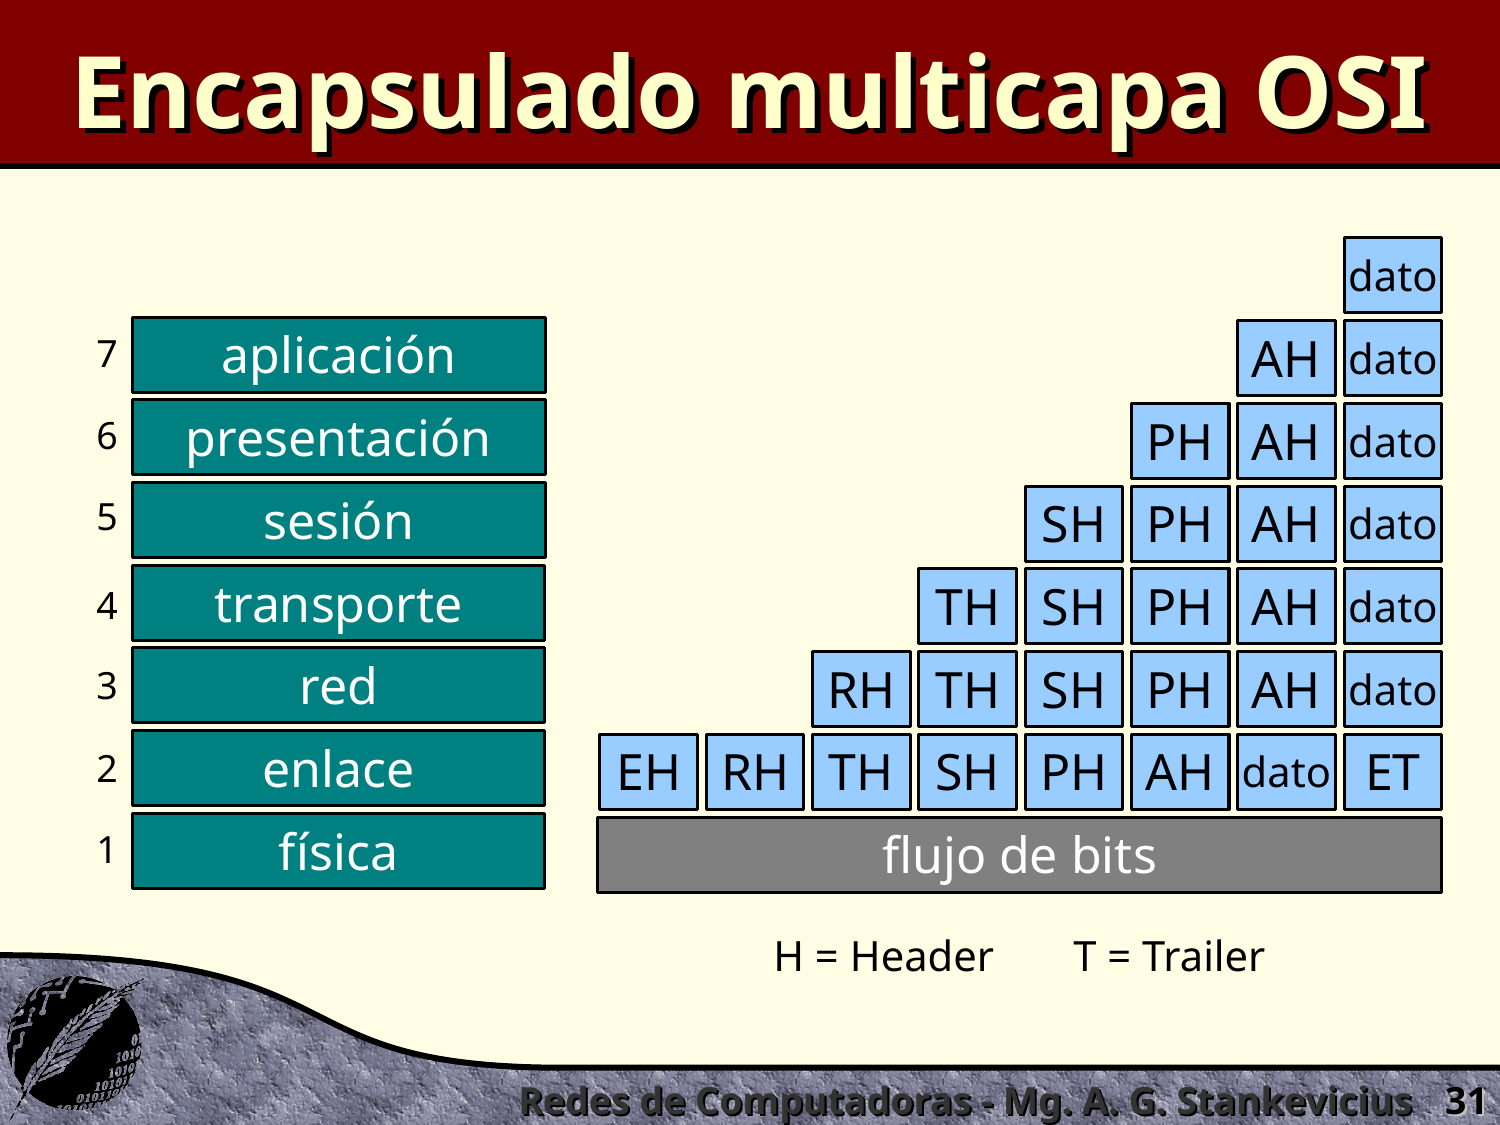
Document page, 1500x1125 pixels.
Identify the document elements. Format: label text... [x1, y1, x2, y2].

text_box flujo de bits [597, 817, 1442, 893]
picture [1047, 1100, 1054, 1110]
text_box SH [918, 734, 1017, 810]
text_box red [132, 647, 545, 723]
text_box 7 [81, 322, 132, 383]
text_box 5 [81, 485, 132, 547]
text_box 1 [81, 818, 132, 879]
text_box dato [1344, 651, 1442, 727]
text_box SH [1025, 486, 1123, 562]
text_box AH [1237, 568, 1336, 644]
text_box dato [1344, 320, 1442, 396]
text_box 3 [81, 654, 132, 716]
text_box AH [1237, 320, 1336, 396]
text_box aplicación [132, 317, 546, 393]
text_box 4 [81, 574, 132, 635]
text_box física [132, 813, 545, 889]
text_box AH [1237, 651, 1336, 727]
text_box PH [1025, 734, 1123, 810]
text_box PH [1131, 403, 1229, 479]
text_box AH [1237, 403, 1336, 479]
text_box PH [1131, 486, 1229, 562]
text_box sesión [132, 482, 546, 558]
text_box EH [599, 734, 698, 810]
text_box TH [918, 568, 1017, 644]
picture [790, 1100, 795, 1110]
text_box PH [1131, 651, 1229, 727]
text_box TH [812, 734, 911, 810]
text_box PH [1131, 568, 1229, 644]
text_box ET [1344, 734, 1442, 810]
text_box dato [1344, 486, 1442, 562]
text_box AH [1131, 734, 1229, 810]
text_box dato [1344, 568, 1442, 644]
text_box SH [1025, 568, 1123, 644]
text_box SH [1025, 651, 1123, 727]
text_box RH [812, 651, 911, 727]
picture [0, 959, 1500, 1125]
text_box dato [1344, 403, 1442, 479]
title Encapsulado multicapa OSI [15, 5, 1485, 160]
text_box TH [918, 651, 1017, 727]
text_box 2 [81, 737, 132, 798]
text_box 6 [81, 404, 132, 465]
text_box dato [1344, 237, 1442, 313]
text_box transporte [132, 565, 545, 641]
text_box AH [1237, 486, 1336, 562]
text_box presentación [132, 399, 546, 475]
text_box enlace [132, 730, 545, 806]
text_box dato [1237, 734, 1336, 810]
text_box H = Header T = Trailer [600, 919, 1439, 993]
text_box RH [706, 734, 804, 810]
